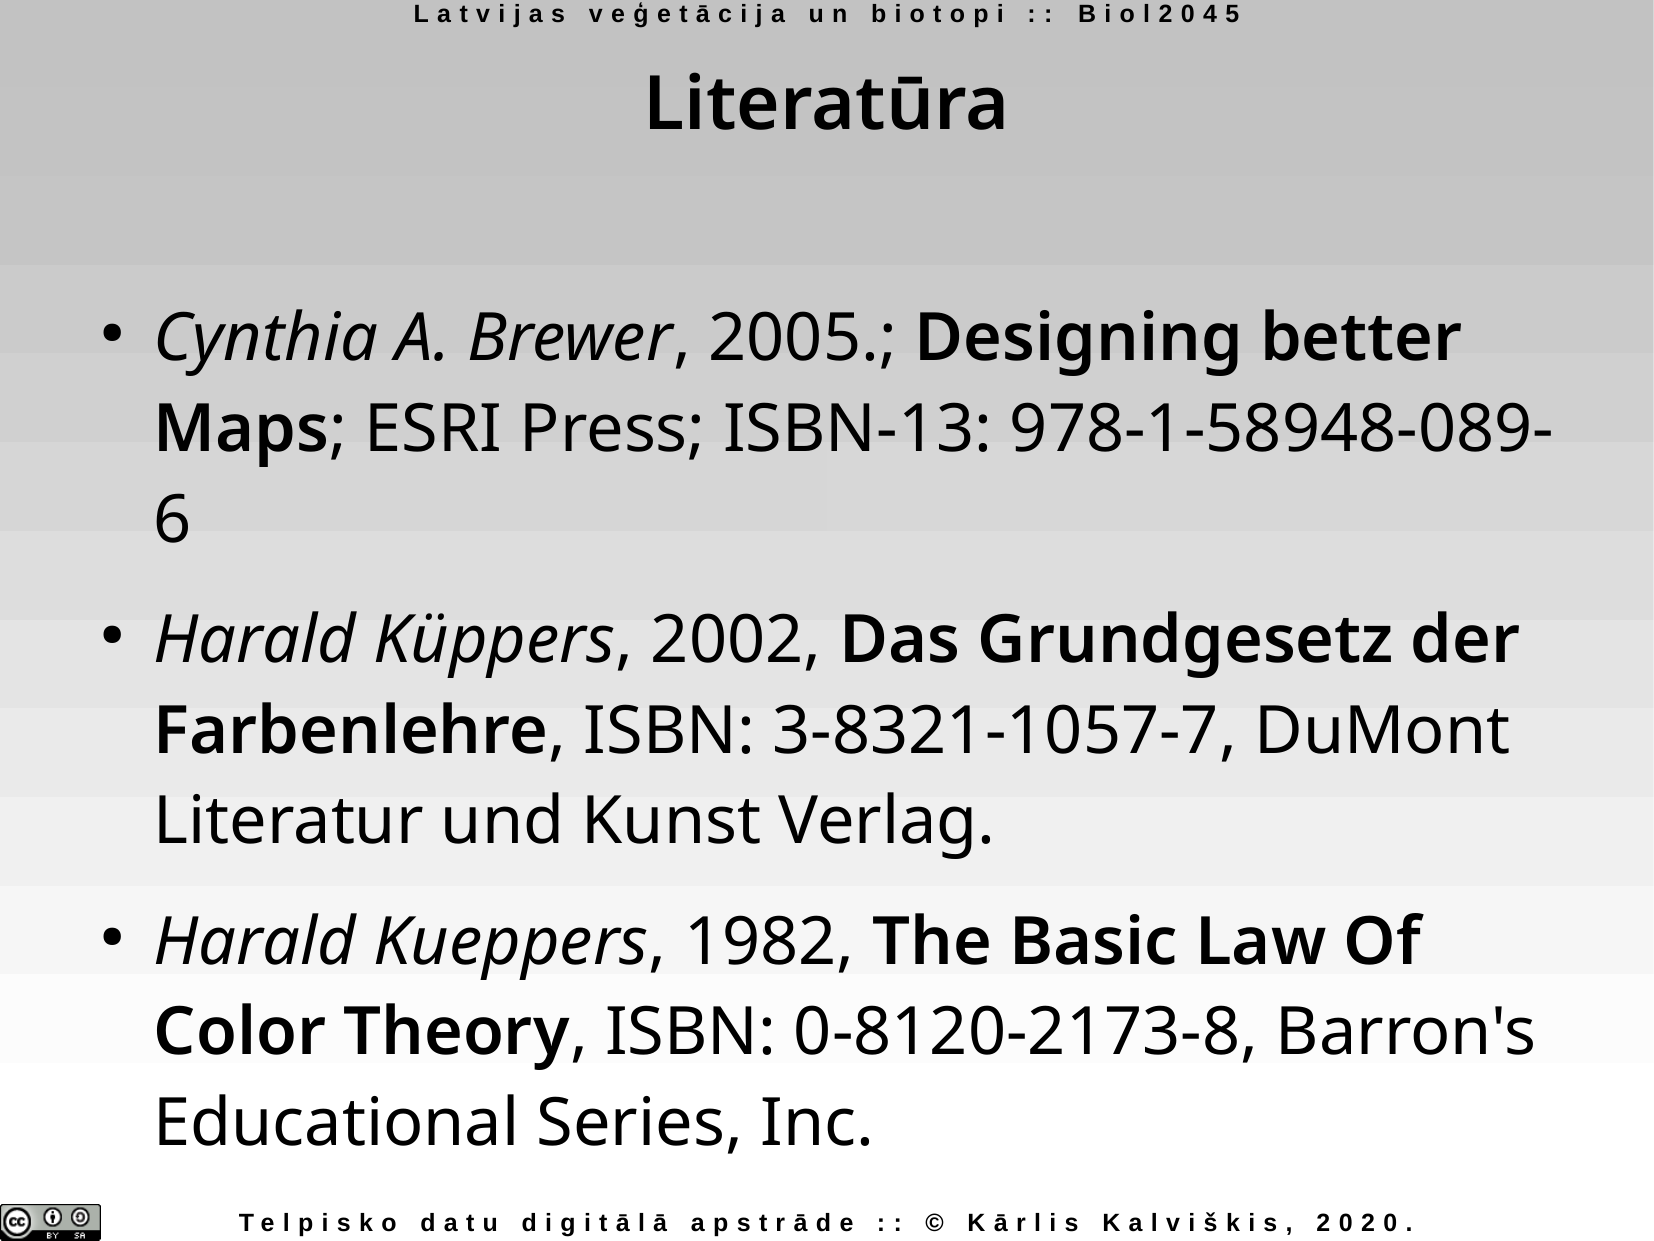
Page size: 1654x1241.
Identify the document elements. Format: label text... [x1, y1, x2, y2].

title Literatūra [29, 49, 1625, 258]
list Cynthia A. Brewer, 2005.; Designing better Maps; ESRI Press; ISBN-13: 978-1-58948-089-6 Harald Küppers, 2002, Das Grundgesetz der Farbenlehre, ISBN: 3-8321-1057-7, DuMont Literatur und Kunst Verlag. Harald Kueppers, 1982, The Basic Law Of Color Theory, ISBN: 0-8120-2173-8, Barron's Educational Series, Inc. [82, 289, 1571, 1113]
picture [0, 0, 1654, 1241]
